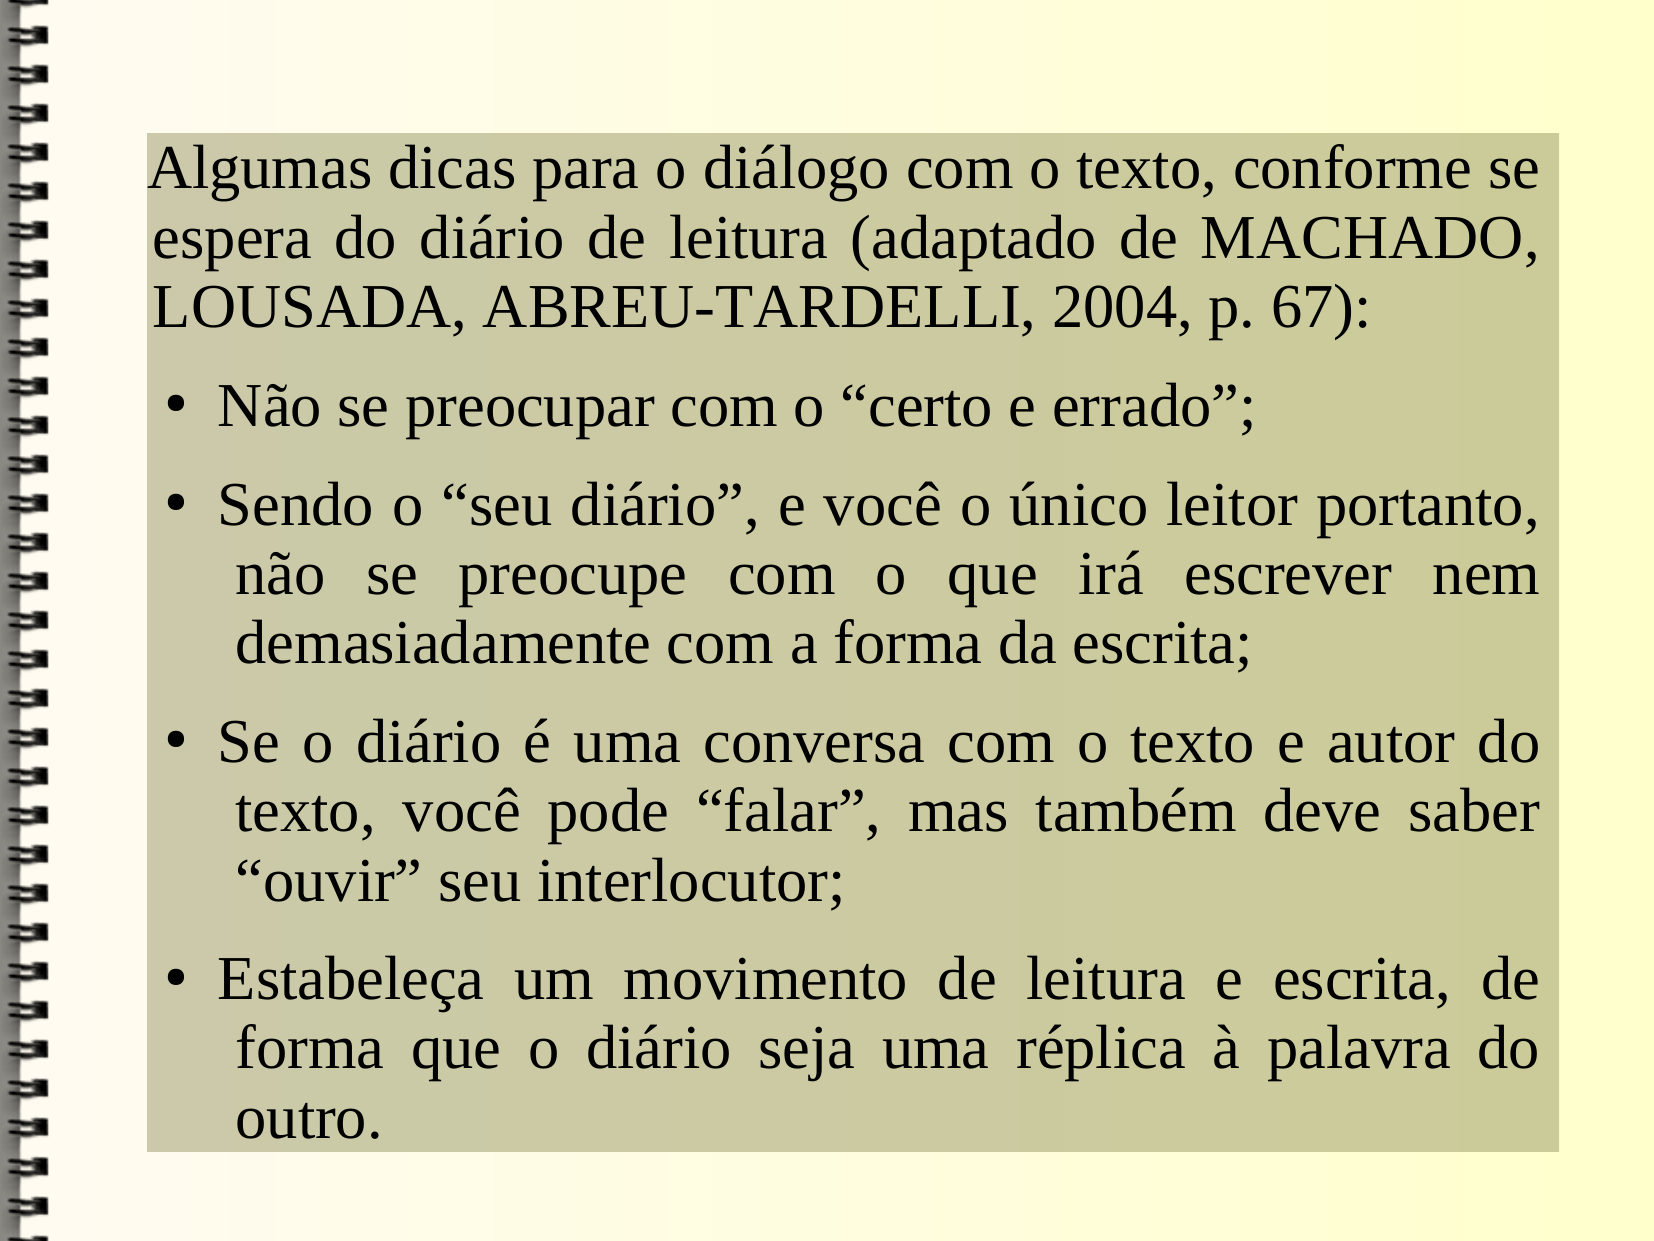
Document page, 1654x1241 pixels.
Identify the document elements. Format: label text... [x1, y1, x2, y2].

picture [0, 0, 1654, 1241]
list Algumas dicas para o diálogo com o texto, conforme se espera do diário de leitura (adaptado de MACHADO, LOUSADA, ABREU-TARDELLI, 2004, p. 67): Não se preocupar com o “certo e errado”; Sendo o “seu diário”, e você o único leitor portanto, não se preocupe com o que irá escrever nem demasiadamente com a forma da escrita; Se o diário é uma conversa com o texto e autor do texto, você pode “falar”, mas também deve saber “ouvir” seu interlocutor; Estabeleça um movimento de leitura e escrita, de forma que o diário seja uma réplica à palavra do outro. [147, 133, 1560, 1149]
